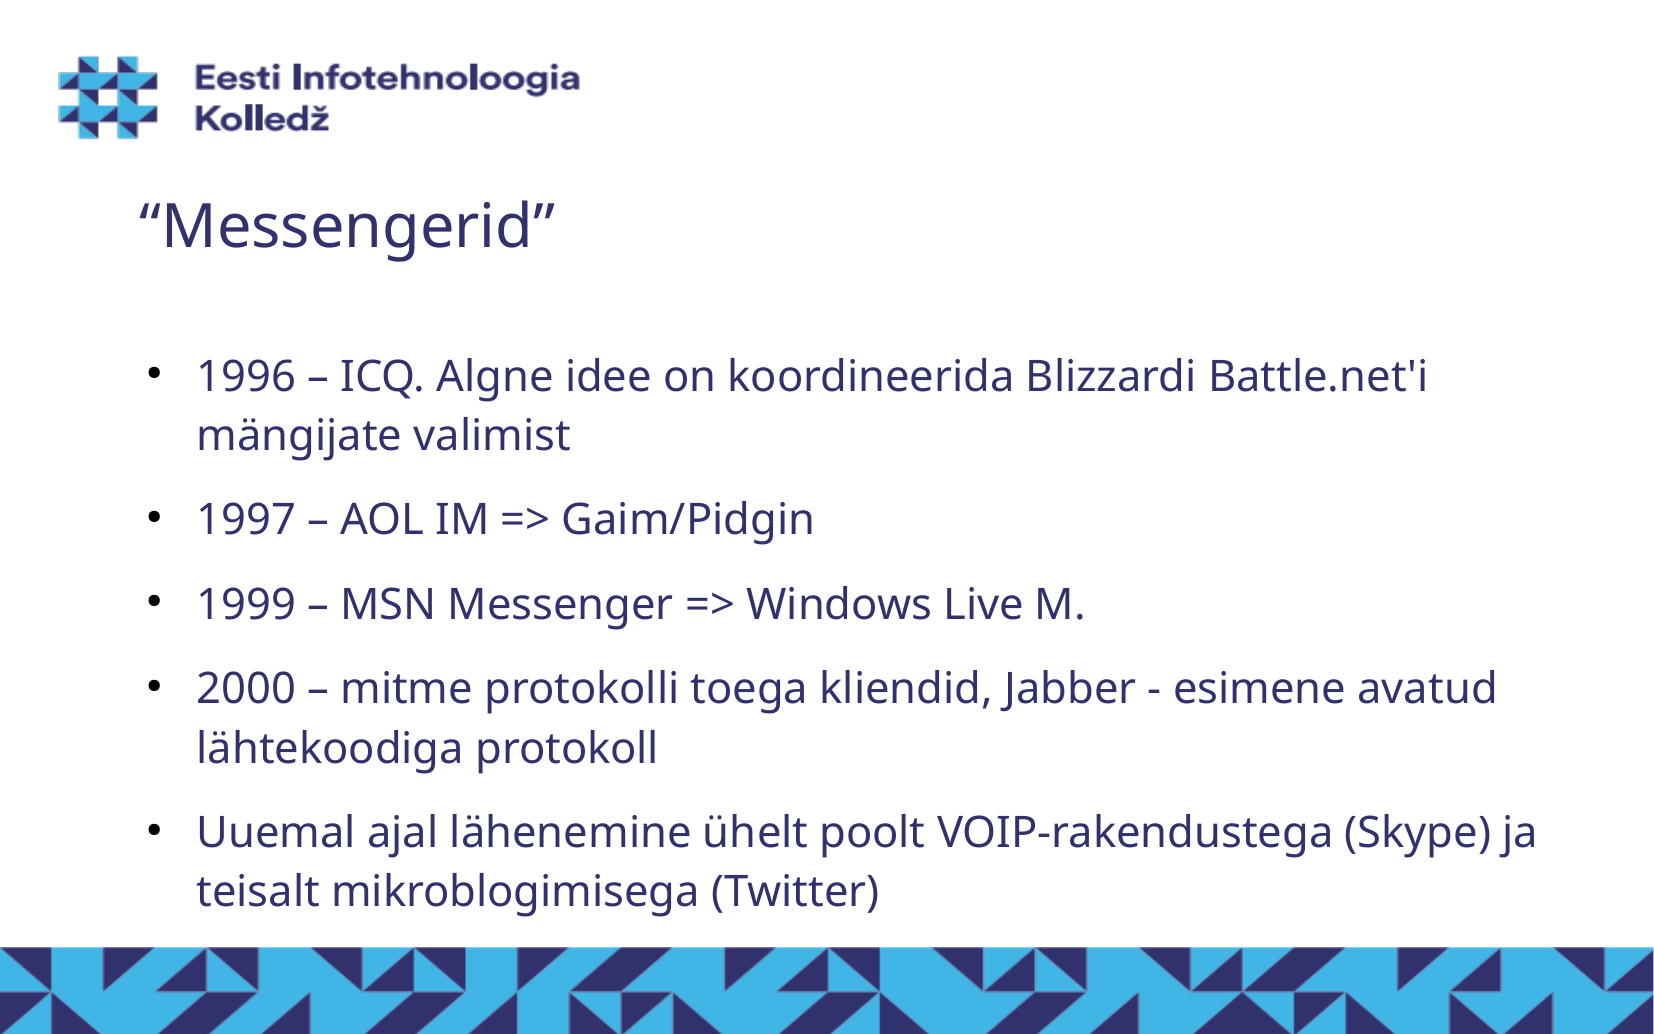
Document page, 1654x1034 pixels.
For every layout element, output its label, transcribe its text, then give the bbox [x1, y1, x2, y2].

title “Messengerid” [139, 137, 1548, 310]
list 1996 – ICQ. Algne idee on koordineerida Blizzardi Battle.net'i mängijate valimist 1997 – AOL IM => Gaim/Pidgin 1999 – MSN Messenger => Windows Live M. 2000 – mitme protokolli toega kliendid, Jabber - esimene avatud lähtekoodiga protokoll Uuemal ajal lähenemine ühelt poolt VOIP-rakendustega (Skype) ja teisalt mikroblogimisega (Twitter) [129, 344, 1548, 926]
